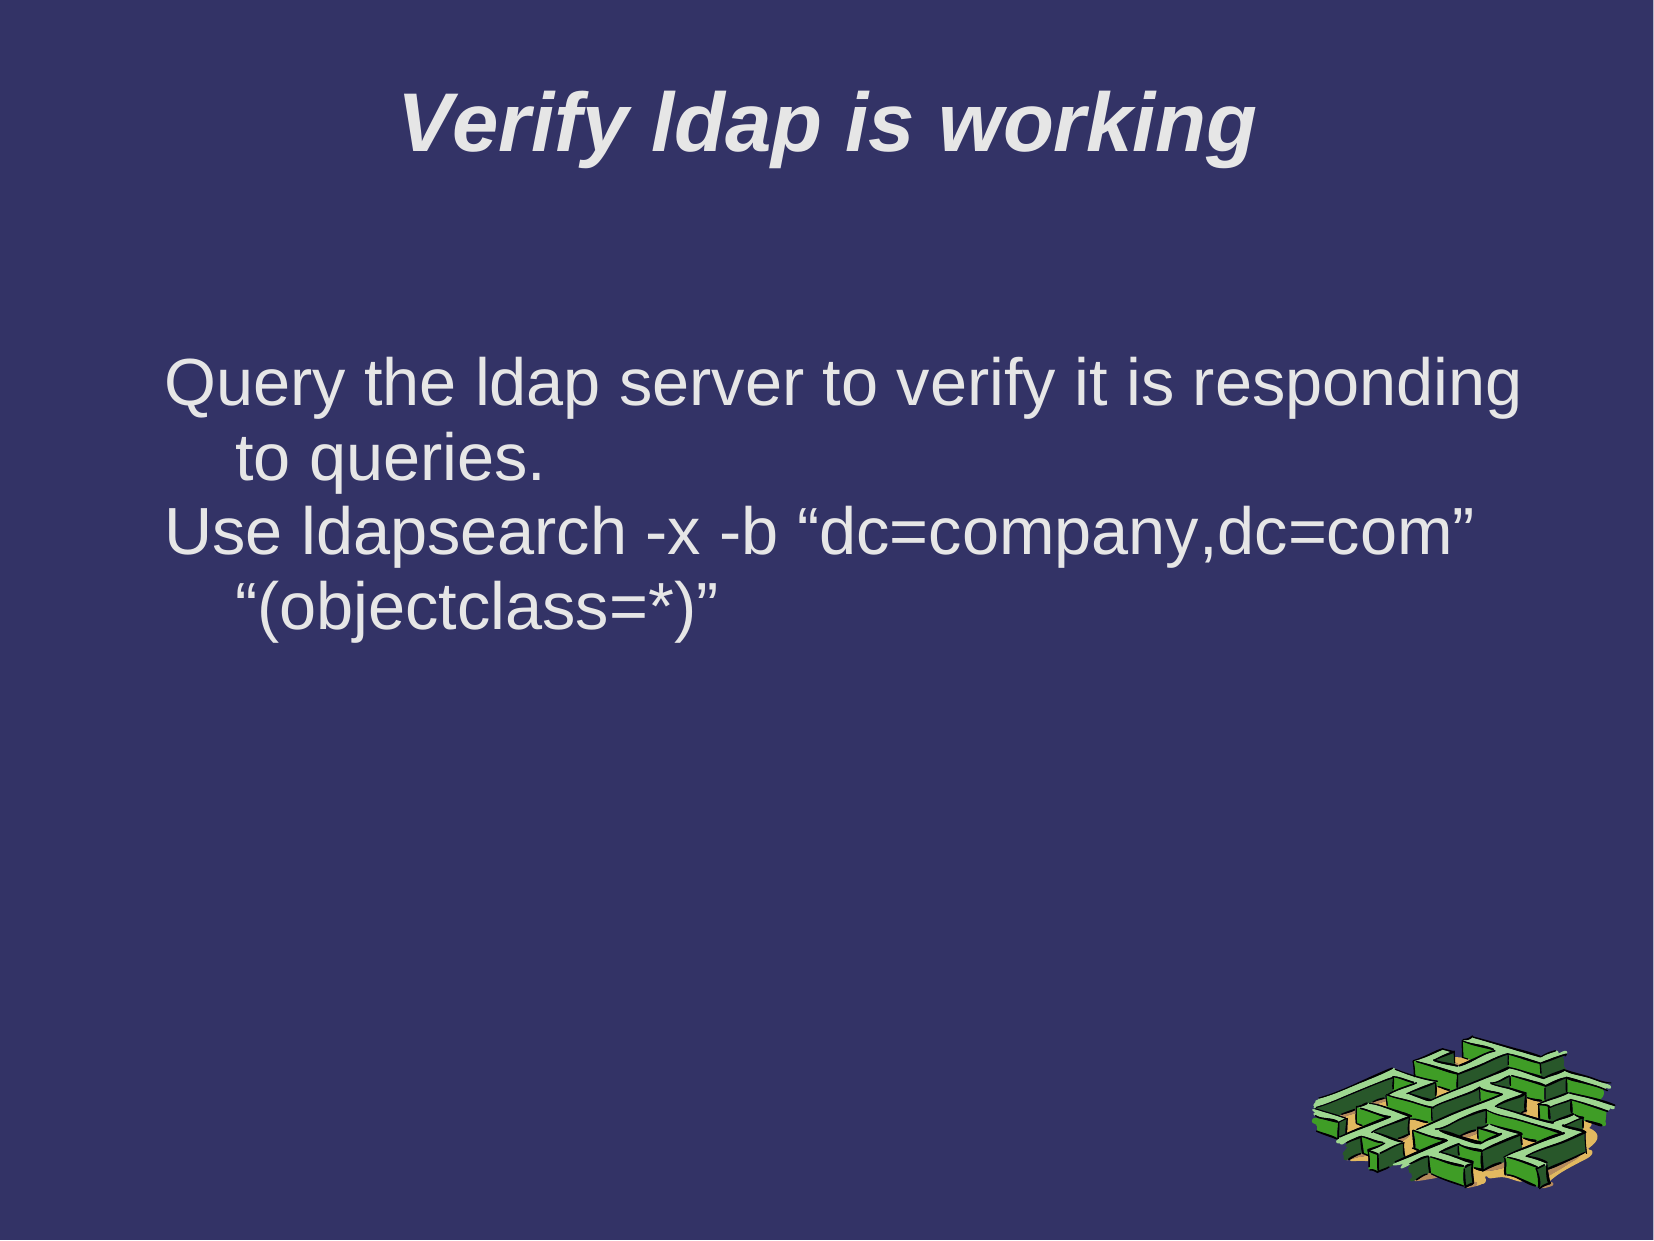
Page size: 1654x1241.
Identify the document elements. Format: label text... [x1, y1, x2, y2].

title Verify ldap is working [121, 19, 1534, 227]
list Query the ldap server to verify it is responding to queries. Use ldapsearch -x -b “dc=company,dc=com” “(objectclass=*)” [152, 344, 1534, 1127]
